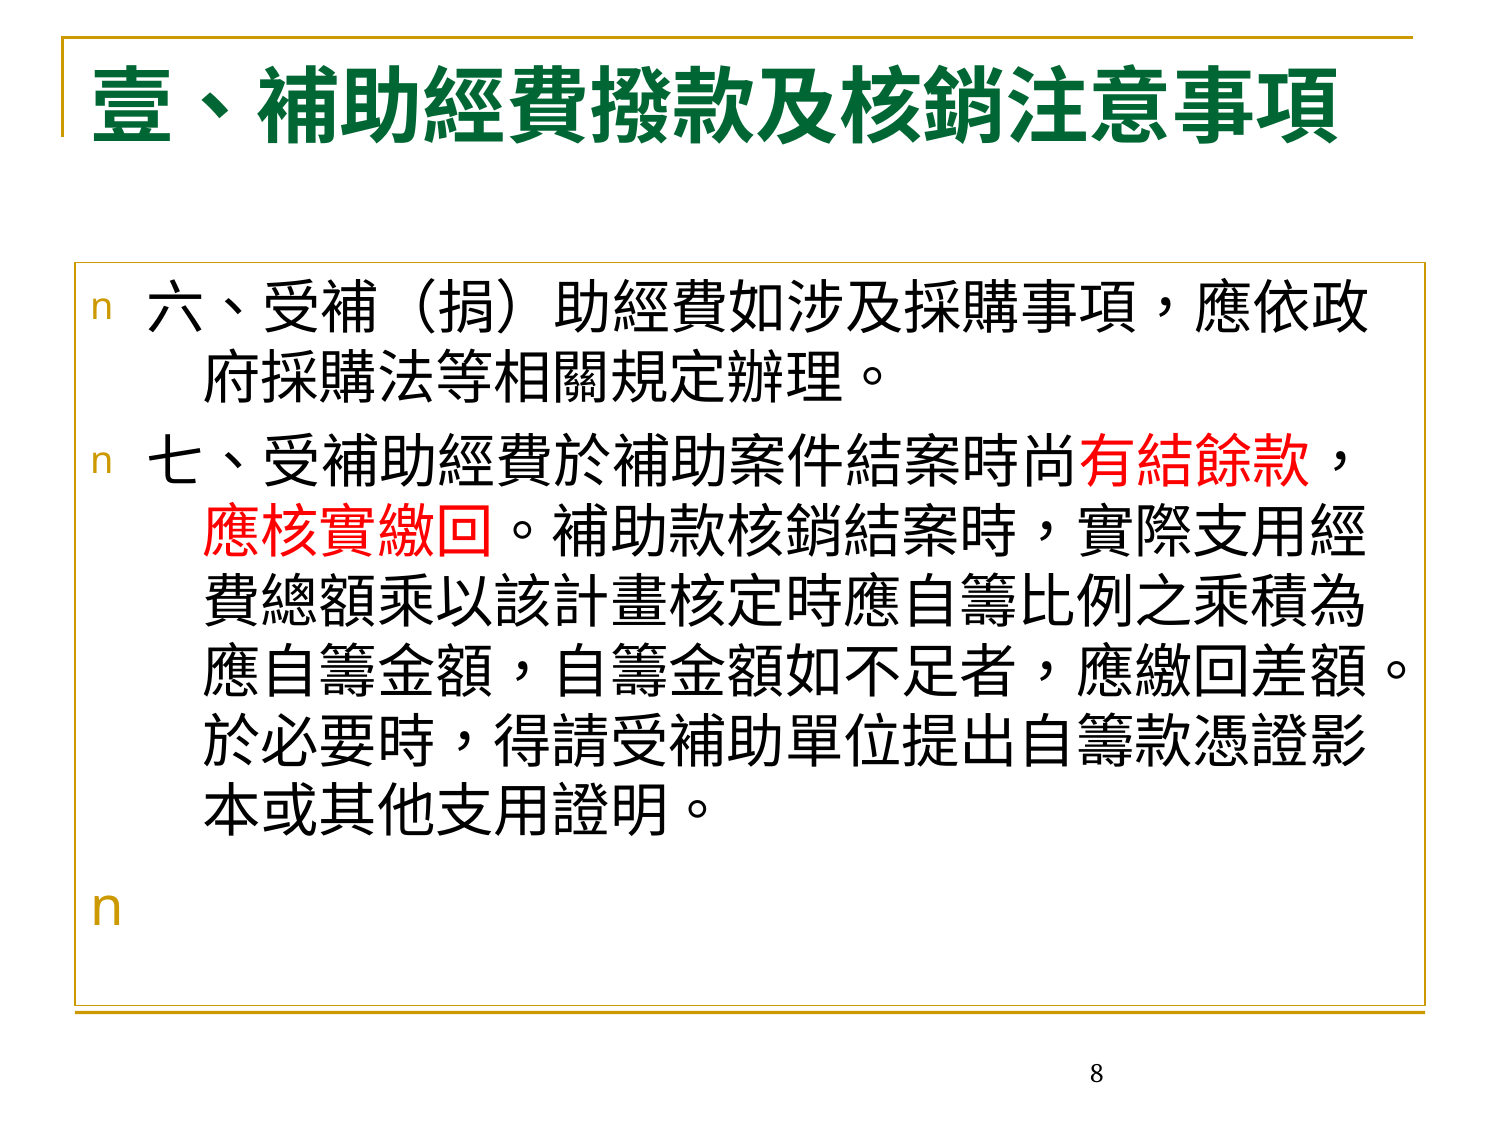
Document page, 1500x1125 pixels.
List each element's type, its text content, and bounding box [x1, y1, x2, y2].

text_box [1074, 1024, 1426, 1100]
list 六、受補（捐）助經費如涉及採購事項，應依政府採購法等相關規定辦理。 七、受補助經費於補助案件結案時尚有結餘款，應核實繳回。補助款核銷結案時，實際支用經費總額乘以該計畫核定時應自籌比例之乘積為應自籌金額，自籌金額如不足者，應繳回差額。於必要時，得請受補助單位提出自籌款憑證影本或其他支用證明。 [75, 262, 1426, 1006]
title 壹、補助經費撥款及核銷注意事項 [75, 45, 1426, 233]
